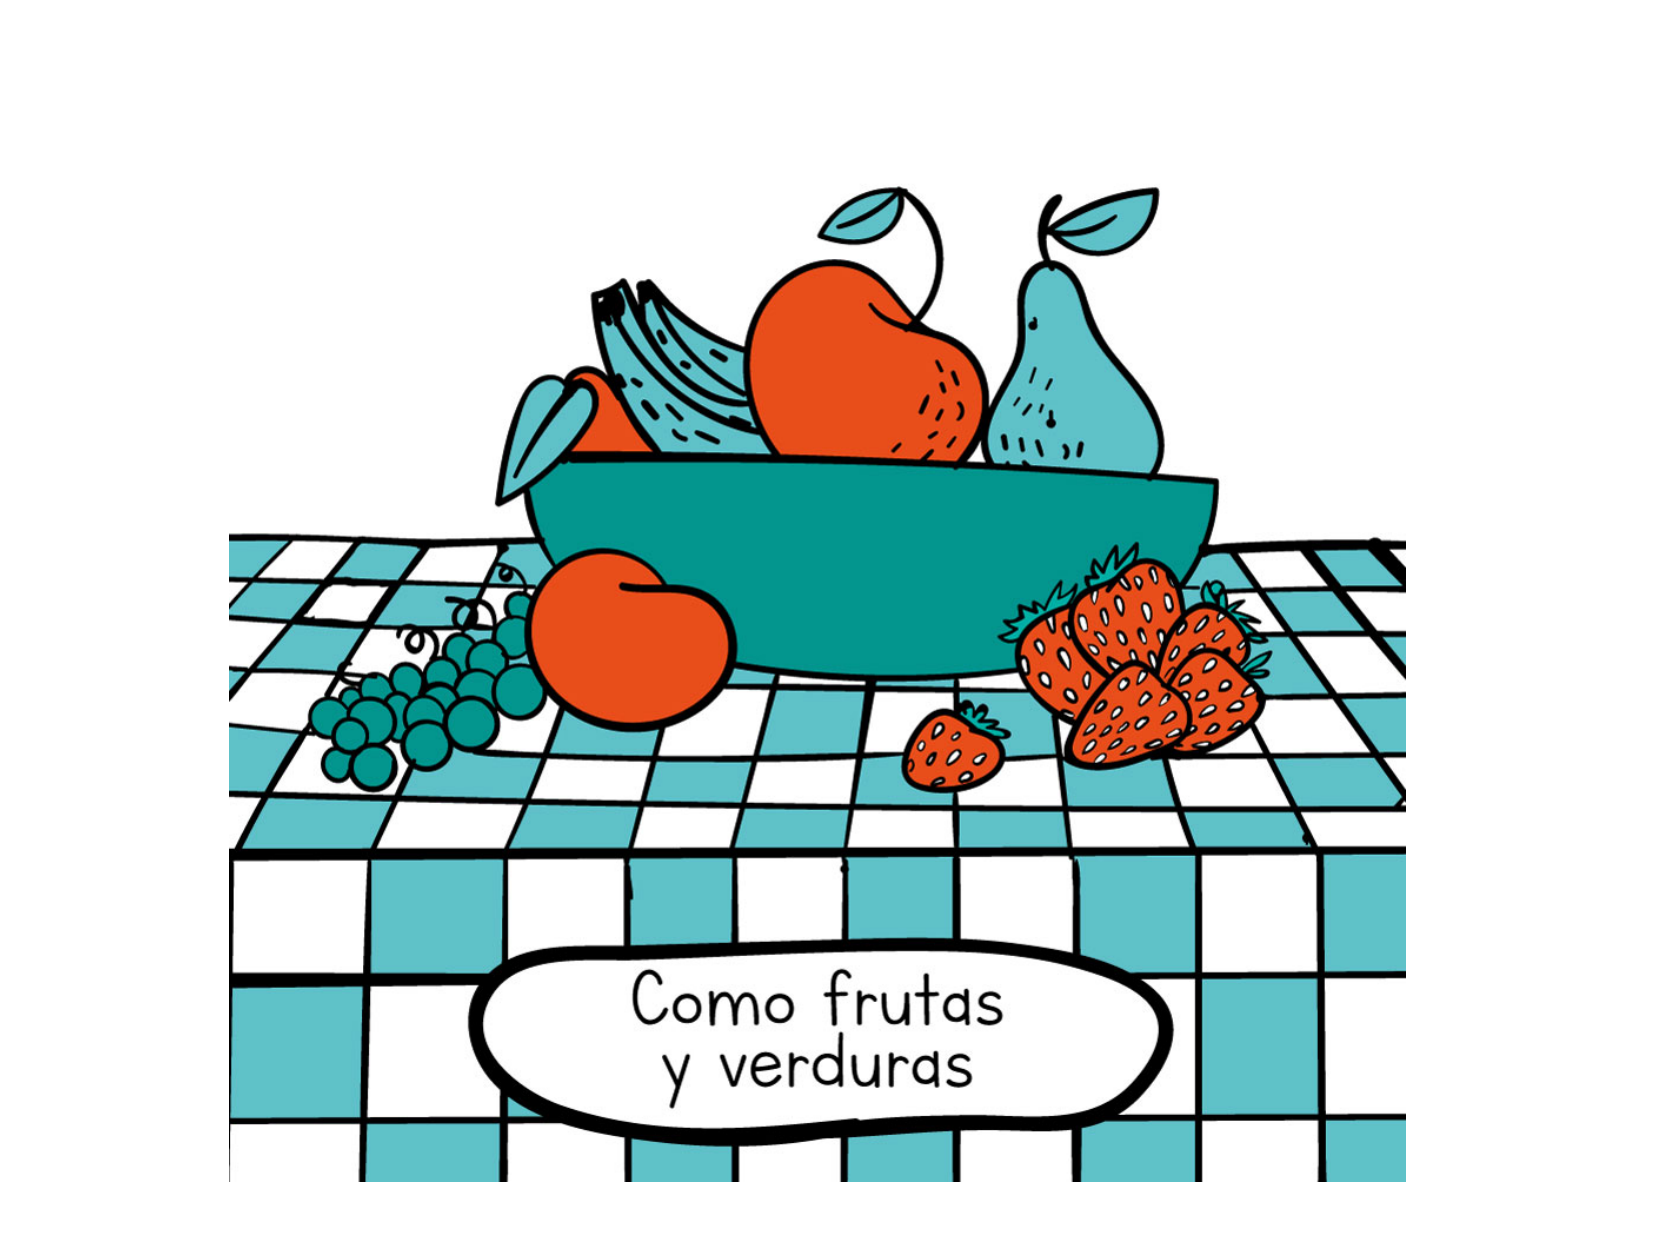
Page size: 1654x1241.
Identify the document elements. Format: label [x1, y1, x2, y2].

picture [229, 5, 1406, 1182]
